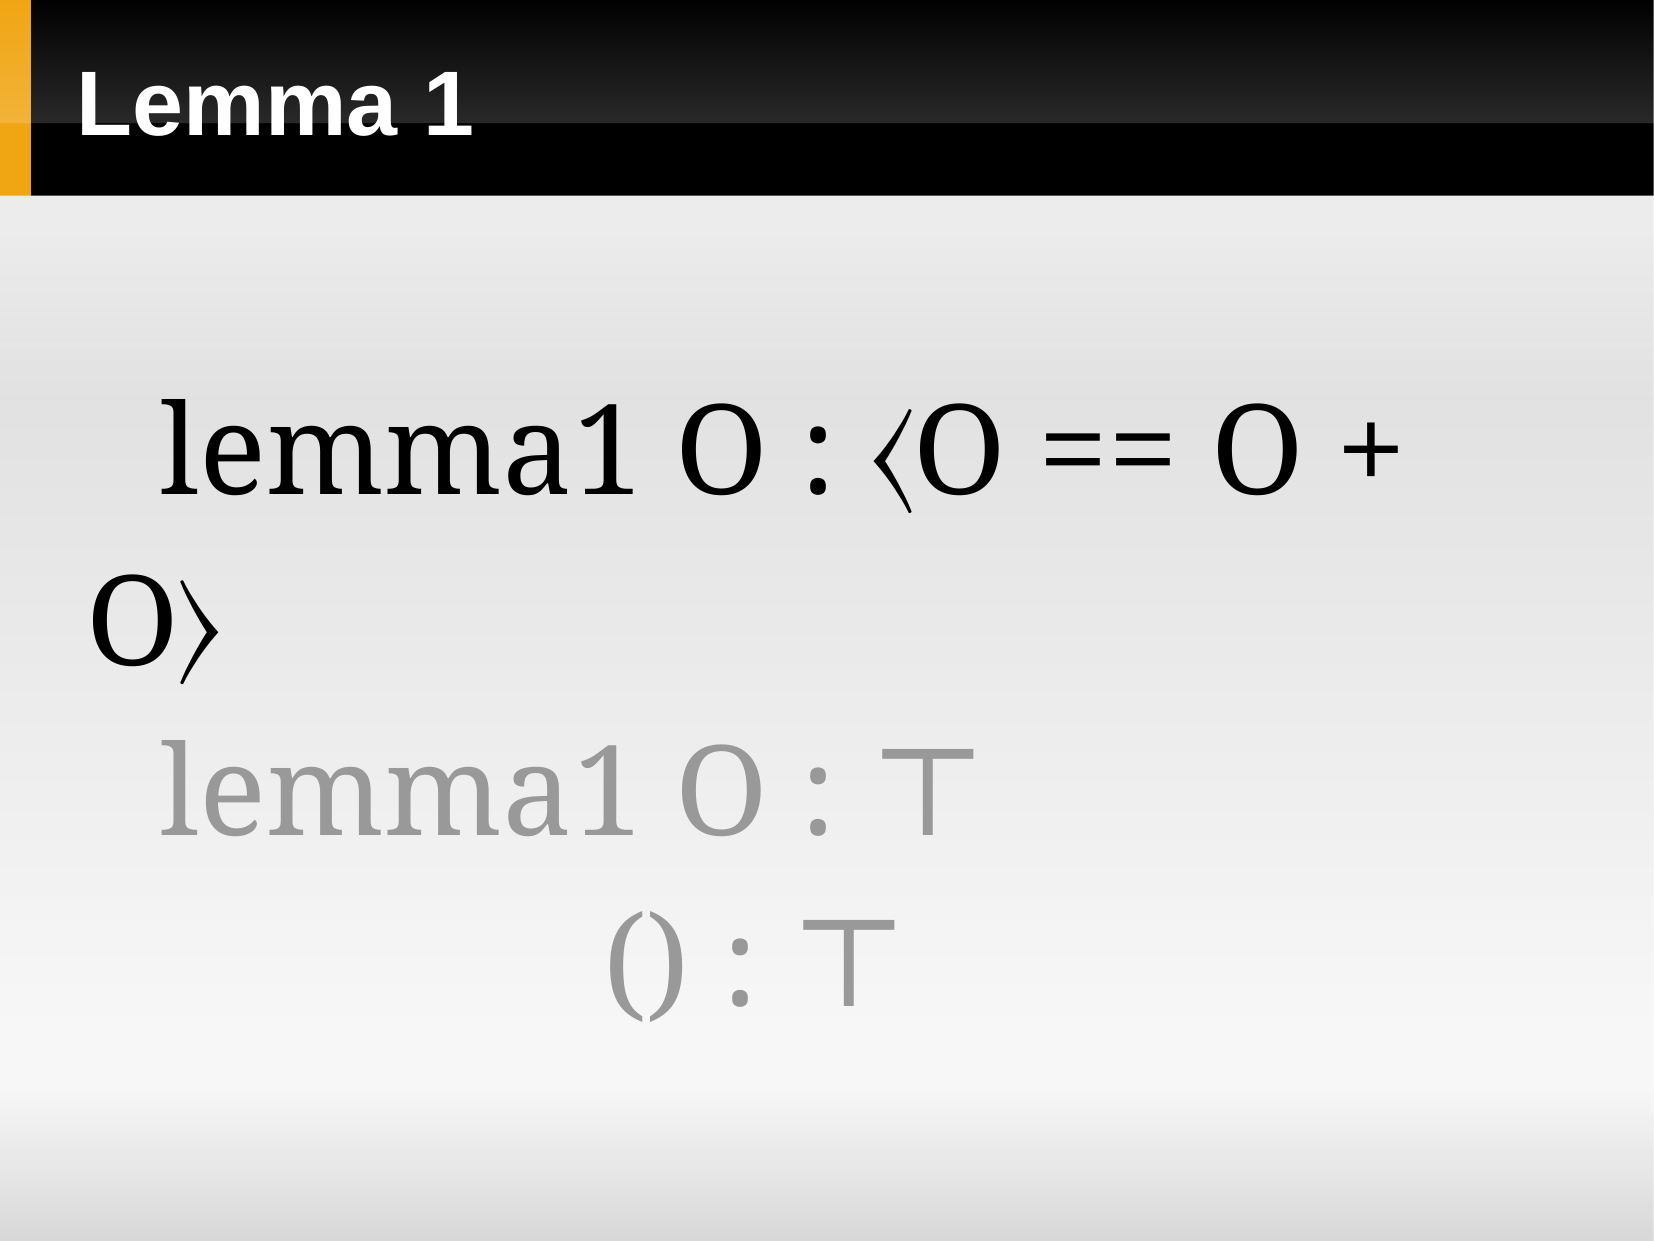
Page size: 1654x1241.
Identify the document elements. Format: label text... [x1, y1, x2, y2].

subtitle lemma1 O : 〈O == O + O〉 lemma1 O : ⊤ () : ⊤ [86, 300, 1576, 1104]
title Lemma 1 [76, 7, 1565, 200]
picture [0, 0, 1654, 1241]
